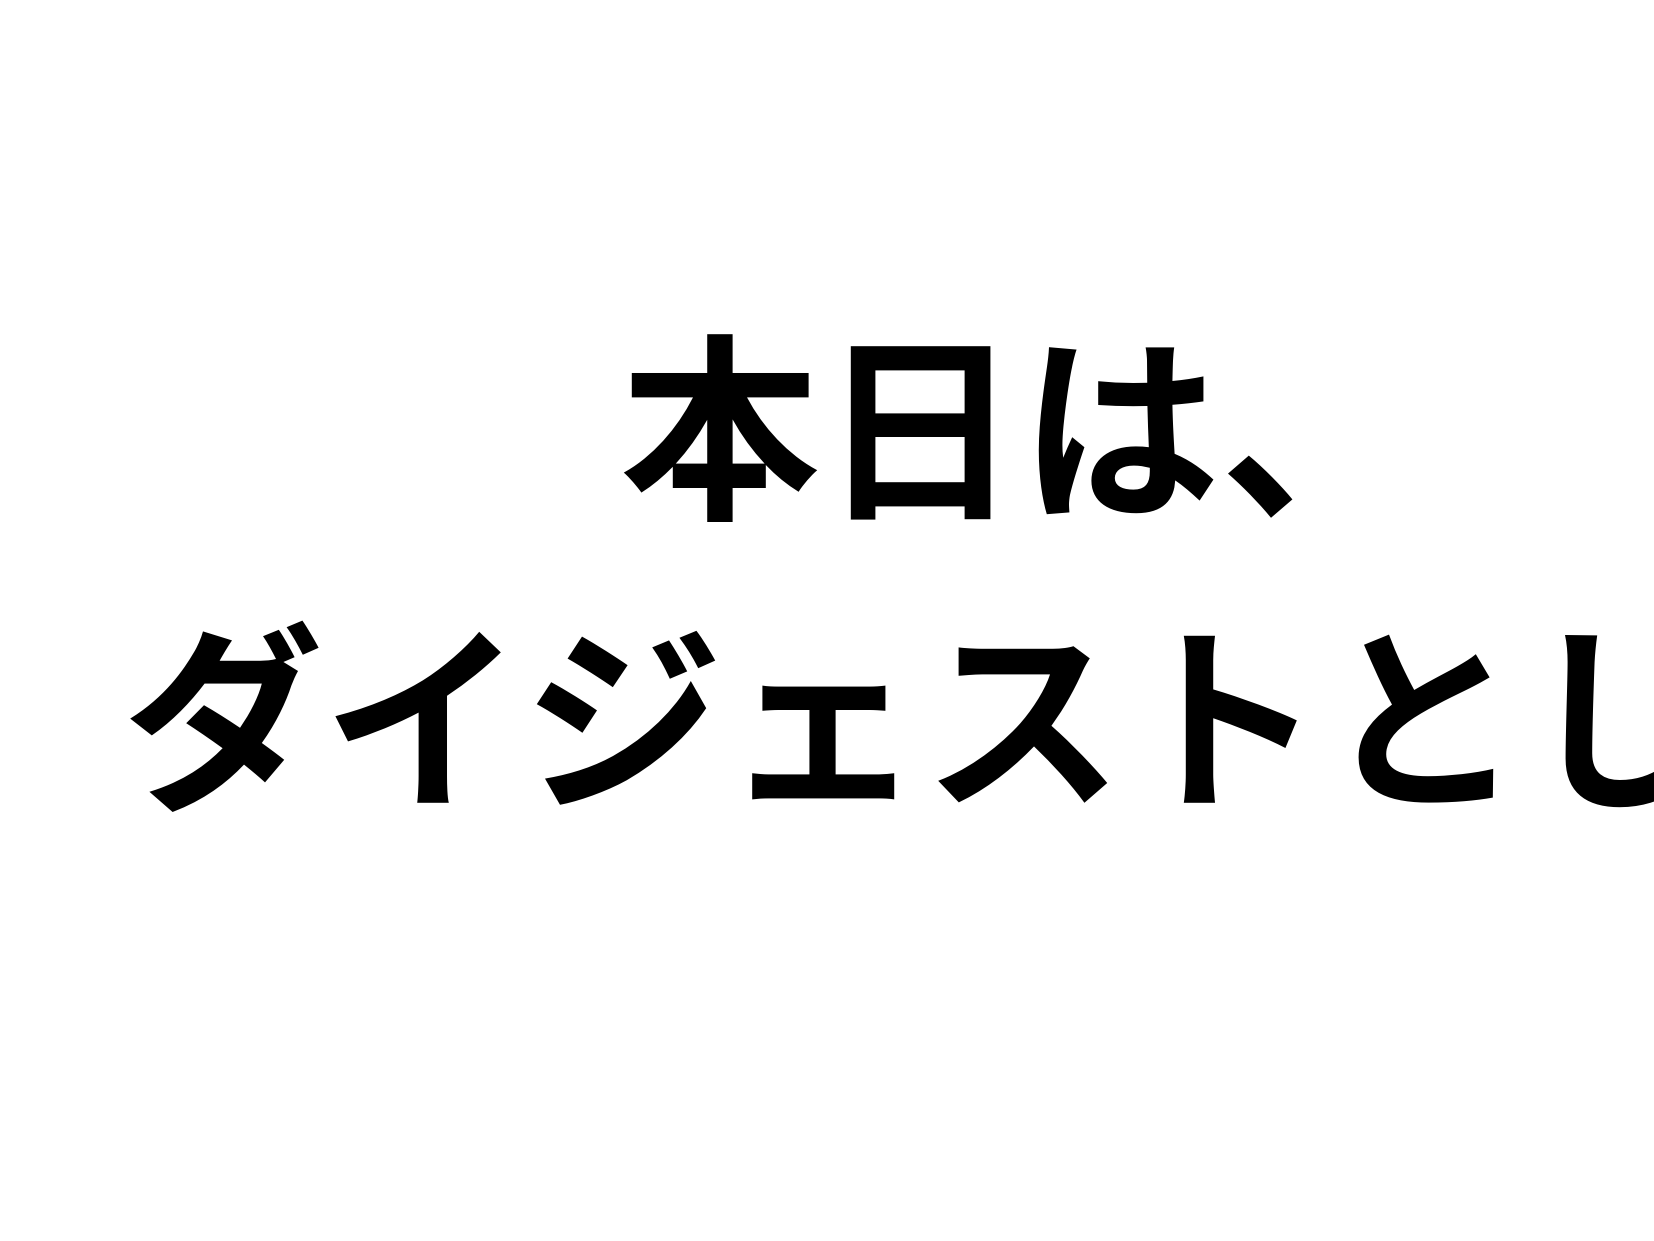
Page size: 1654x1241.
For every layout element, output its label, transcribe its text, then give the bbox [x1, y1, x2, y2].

text_box 本日は、 ダイジェストとして [108, 265, 1583, 712]
